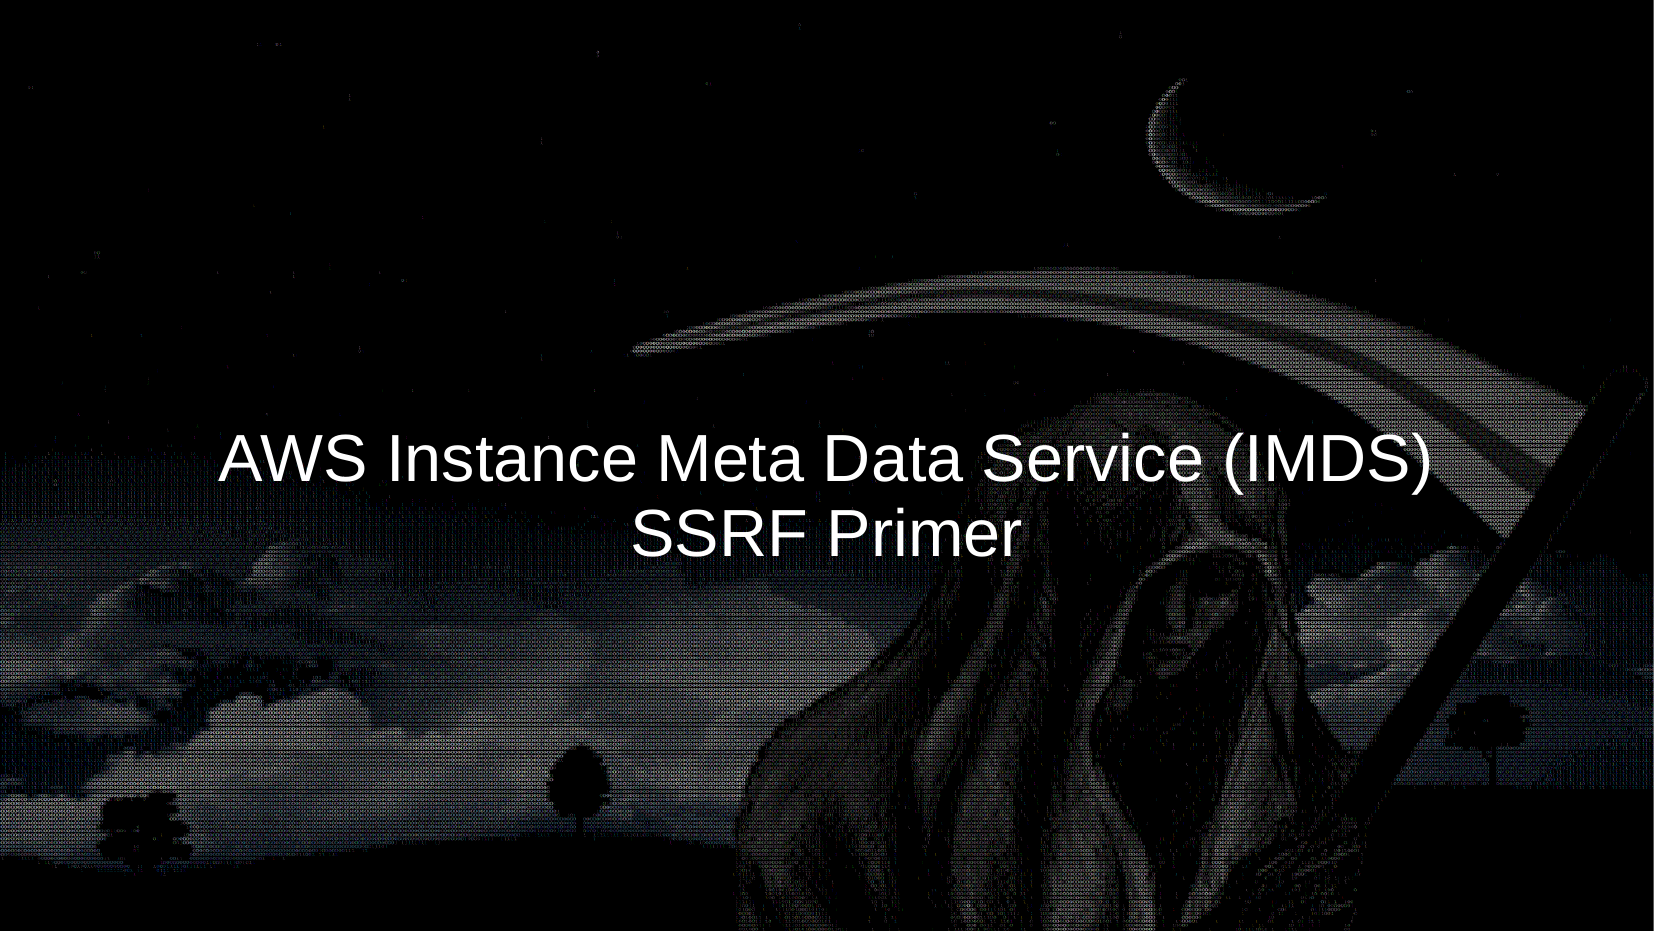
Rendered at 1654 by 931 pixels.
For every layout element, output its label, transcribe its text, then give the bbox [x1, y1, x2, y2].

subtitle AWS Instance Meta Data Service (IMDS) SSRF Primer [82, 165, 1571, 827]
picture [0, 0, 1654, 931]
